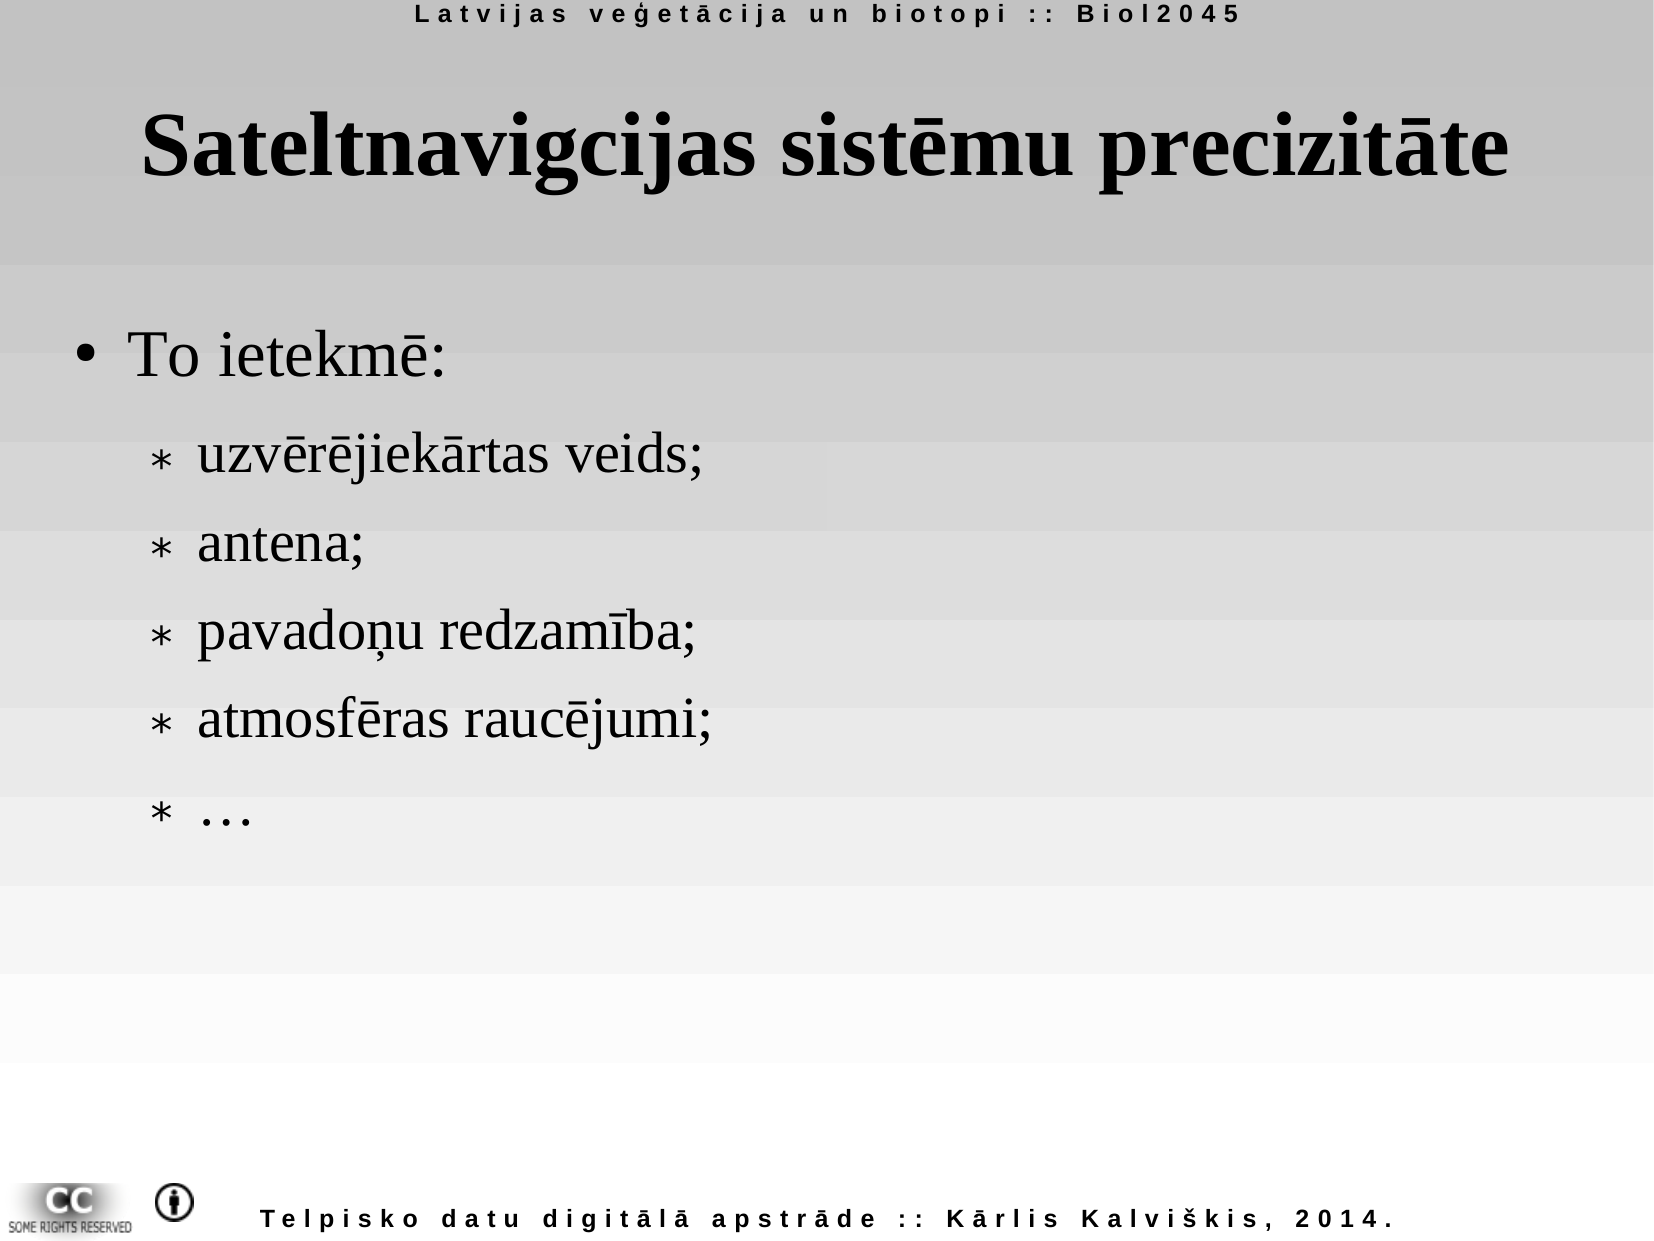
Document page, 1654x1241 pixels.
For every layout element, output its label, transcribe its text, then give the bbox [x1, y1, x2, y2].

picture [0, 287, 1654, 1241]
title Sateltnavigcijas sistēmu precizitāte [0, 1, 1654, 287]
list To ietekmē: uzvērējiekārtas veids; antena; pavadoņu redzamība; atmosfēras raucējumi; … [56, 317, 1600, 1175]
